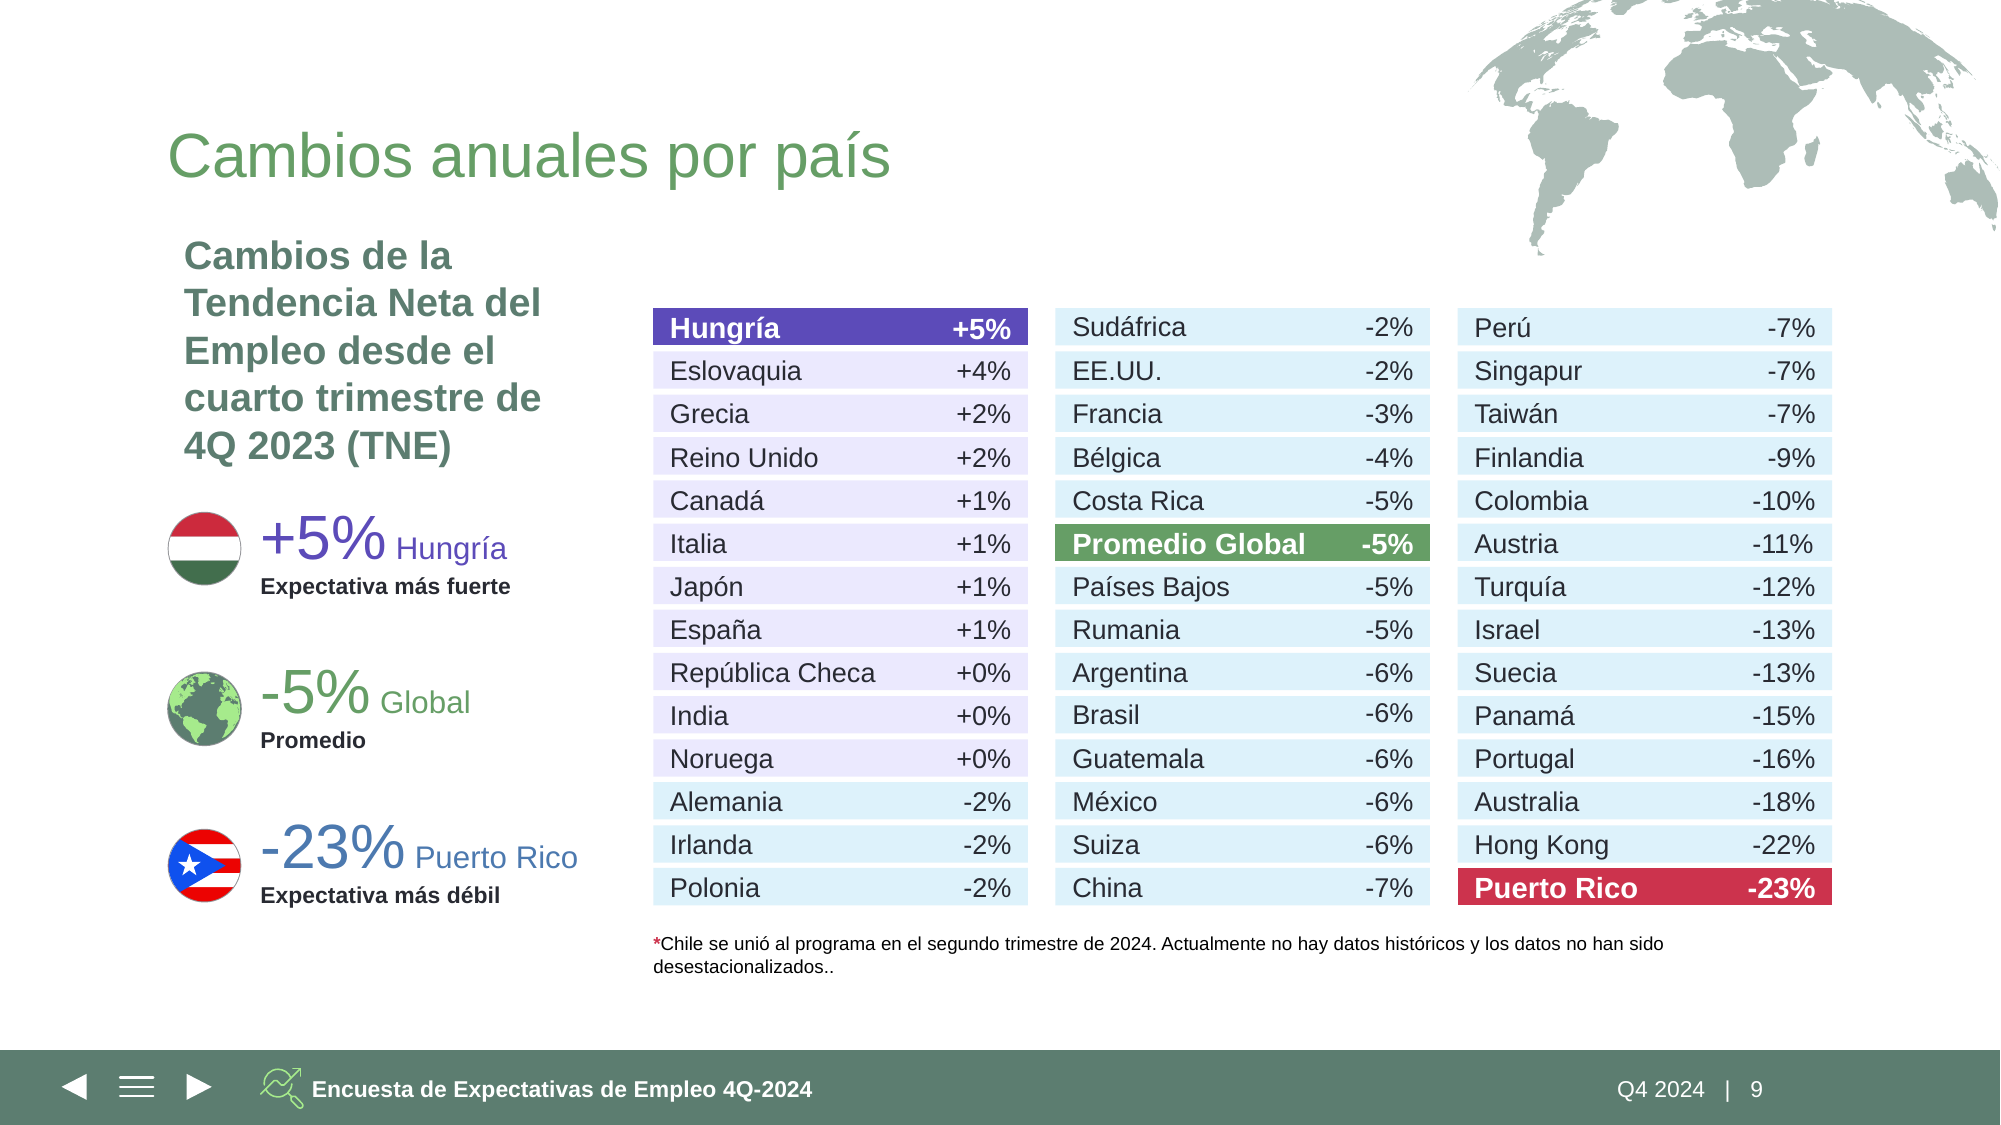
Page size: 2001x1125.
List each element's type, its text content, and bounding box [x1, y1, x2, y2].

text_box [653, 308, 670, 345]
text_box -13% [1752, 655, 1817, 689]
text_box +2% [956, 396, 1012, 430]
text_box [1458, 782, 1832, 819]
text_box -4% [1365, 440, 1415, 473]
text_box [653, 480, 1028, 518]
text_box [653, 868, 1028, 905]
text_box Turquía [1474, 569, 1568, 602]
text_box Grecia [670, 396, 751, 430]
text_box -7% [1767, 396, 1817, 430]
text_box +1% [956, 526, 1012, 559]
text_box [1458, 696, 1832, 733]
text_box [653, 739, 1028, 777]
text_box [1055, 739, 1430, 777]
text_box [1458, 653, 1832, 690]
text_box [186, 1073, 212, 1100]
text_box -5% Global Promedio [260, 650, 602, 755]
text_box -7% [1365, 870, 1415, 904]
text_box [1458, 868, 1474, 905]
text_box España [670, 612, 763, 646]
text_box Guatemala [1072, 741, 1207, 774]
text_box *Chile se unió al programa en el segundo trimestre de 2024. Actualmente no hay datos históricos y los datos no han sido desestacionalizados.. [653, 932, 1833, 978]
text_box Japón [670, 569, 745, 602]
text_box -6% [1365, 655, 1415, 689]
text_box -13% [1752, 612, 1817, 646]
text_box [1055, 480, 1430, 518]
text_box Cambios de la Tendencia Neta del Empleo desde el cuarto trimestre de 4Q 2023 (TNE) [183, 229, 594, 518]
text_box [1458, 395, 1832, 432]
text_box [1458, 567, 1832, 604]
text_box Austria [1474, 526, 1560, 559]
text_box +1% [956, 483, 1012, 516]
text_box -2% [963, 827, 1012, 861]
text_box -3% [1365, 396, 1415, 430]
text_box [653, 782, 1028, 819]
text_box [1055, 567, 1430, 604]
text_box -23% Puerto Rico Expectativa más débil [260, 805, 602, 910]
text_box [1055, 782, 1430, 819]
picture [1399, 0, 2000, 339]
text_box -5% [1365, 569, 1415, 602]
text_box -7% [1767, 353, 1817, 387]
picture [117, 1075, 156, 1099]
text_box +5% Hungría Expectativa más fuerte [260, 496, 602, 601]
text_box Israel [1474, 612, 1542, 646]
text_box Suecia [1474, 655, 1558, 689]
text_box [653, 524, 1028, 561]
text_box +0% [956, 698, 1012, 732]
text_box [1055, 308, 1430, 345]
text_box Singapur [1474, 353, 1584, 387]
text_box [1458, 610, 1832, 647]
text_box Suiza [1072, 827, 1141, 861]
text_box Francia [1072, 396, 1164, 430]
text_box Polonia [670, 870, 762, 904]
text_box -6% [1365, 784, 1415, 817]
text_box -5% [1365, 483, 1415, 516]
text_box Finlandia [1474, 440, 1586, 473]
text_box -11% [1752, 526, 1817, 559]
text_box Reino Unido [670, 440, 821, 473]
text_box Rumania [1072, 612, 1182, 646]
text_box Costa Rica [1072, 483, 1207, 516]
text_box -15% [1752, 698, 1817, 732]
text_box -10% [1752, 483, 1817, 516]
picture [167, 671, 242, 747]
text_box [1458, 351, 1832, 389]
text_box EE.UU. [1072, 353, 1164, 387]
text_box [1458, 524, 1832, 561]
text_box [1640, 868, 1747, 905]
text_box Brasil [1072, 697, 1141, 731]
text_box +0% [956, 741, 1012, 774]
text_box [1055, 351, 1430, 389]
text_box -5% [1365, 612, 1415, 646]
text_box [1817, 868, 1832, 905]
text_box -6% [1365, 695, 1415, 729]
text_box +2% [956, 440, 1012, 473]
text_box -12% [1752, 569, 1817, 602]
text_box +1% [956, 569, 1012, 602]
text_box Argentina [1072, 655, 1190, 689]
text_box [1055, 653, 1430, 690]
text_box [1458, 339, 1832, 345]
text_box [782, 308, 1028, 345]
text_box [1458, 825, 1832, 863]
text_box [653, 395, 1028, 432]
text_box Australia [1474, 784, 1581, 817]
text_box [1055, 868, 1430, 905]
text_box República Checa [670, 655, 906, 689]
text_box -2% [963, 870, 1012, 904]
text_box [653, 437, 1028, 475]
text_box [653, 696, 1028, 733]
text_box [1055, 696, 1430, 733]
text_box -22% [1752, 827, 1817, 861]
text_box Puerto Rico [1474, 868, 1640, 905]
text_box Noruega [670, 741, 776, 774]
text_box [1055, 395, 1430, 432]
text_box Portugal [1474, 741, 1577, 774]
text_box Alemania [670, 784, 785, 817]
text_box [653, 653, 1028, 690]
text_box +0% [956, 655, 1012, 689]
text_box +5% [952, 310, 1012, 346]
text_box México [1072, 784, 1159, 817]
text_box -2% [1365, 309, 1415, 343]
text_box Cambios anuales por país [167, 111, 1833, 186]
text_box Sudáfrica [1072, 309, 1188, 343]
text_box +1% [956, 612, 1012, 646]
text_box -5% [1361, 525, 1414, 561]
text_box [1055, 524, 1430, 561]
text_box Italia [670, 526, 728, 559]
text_box -16% [1752, 741, 1817, 774]
text_box [1055, 610, 1430, 647]
picture [167, 511, 242, 586]
text_box [653, 567, 1028, 604]
text_box Taiwán [1474, 396, 1560, 430]
text_box Panamá [1474, 698, 1577, 732]
text_box Bélgica [1072, 440, 1162, 473]
text_box -2% [963, 784, 1012, 817]
text_box Colombia [1474, 483, 1591, 516]
text_box Promedio Global [1072, 525, 1308, 562]
text_box [1458, 739, 1832, 777]
text_box Países Bajos [1072, 569, 1232, 602]
text_box -2% [1365, 353, 1415, 387]
text_box [653, 610, 1028, 647]
picture [167, 828, 242, 903]
text_box -6% [1365, 741, 1415, 774]
text_box -23% [1747, 868, 1817, 905]
text_box Eslovaquia [670, 353, 804, 387]
text_box China [1072, 870, 1144, 904]
text_box Canadá [670, 483, 767, 516]
text_box India [670, 698, 730, 732]
text_box [1055, 437, 1430, 475]
text_box Hong Kong [1474, 827, 1612, 861]
text_box [653, 825, 1028, 863]
text_box -7% [1767, 339, 1817, 344]
text_box Perú [1474, 339, 1533, 344]
text_box -6% [1365, 827, 1415, 861]
text_box -18% [1752, 784, 1817, 817]
text_box Hungría [670, 308, 782, 345]
text_box [1055, 825, 1430, 863]
text_box +4% [956, 353, 1012, 387]
text_box [1458, 437, 1832, 475]
text_box [1458, 480, 1832, 518]
text_box Irlanda [670, 827, 754, 861]
text_box -9% [1767, 440, 1817, 473]
text_box [653, 351, 1028, 389]
text_box [61, 1073, 87, 1100]
